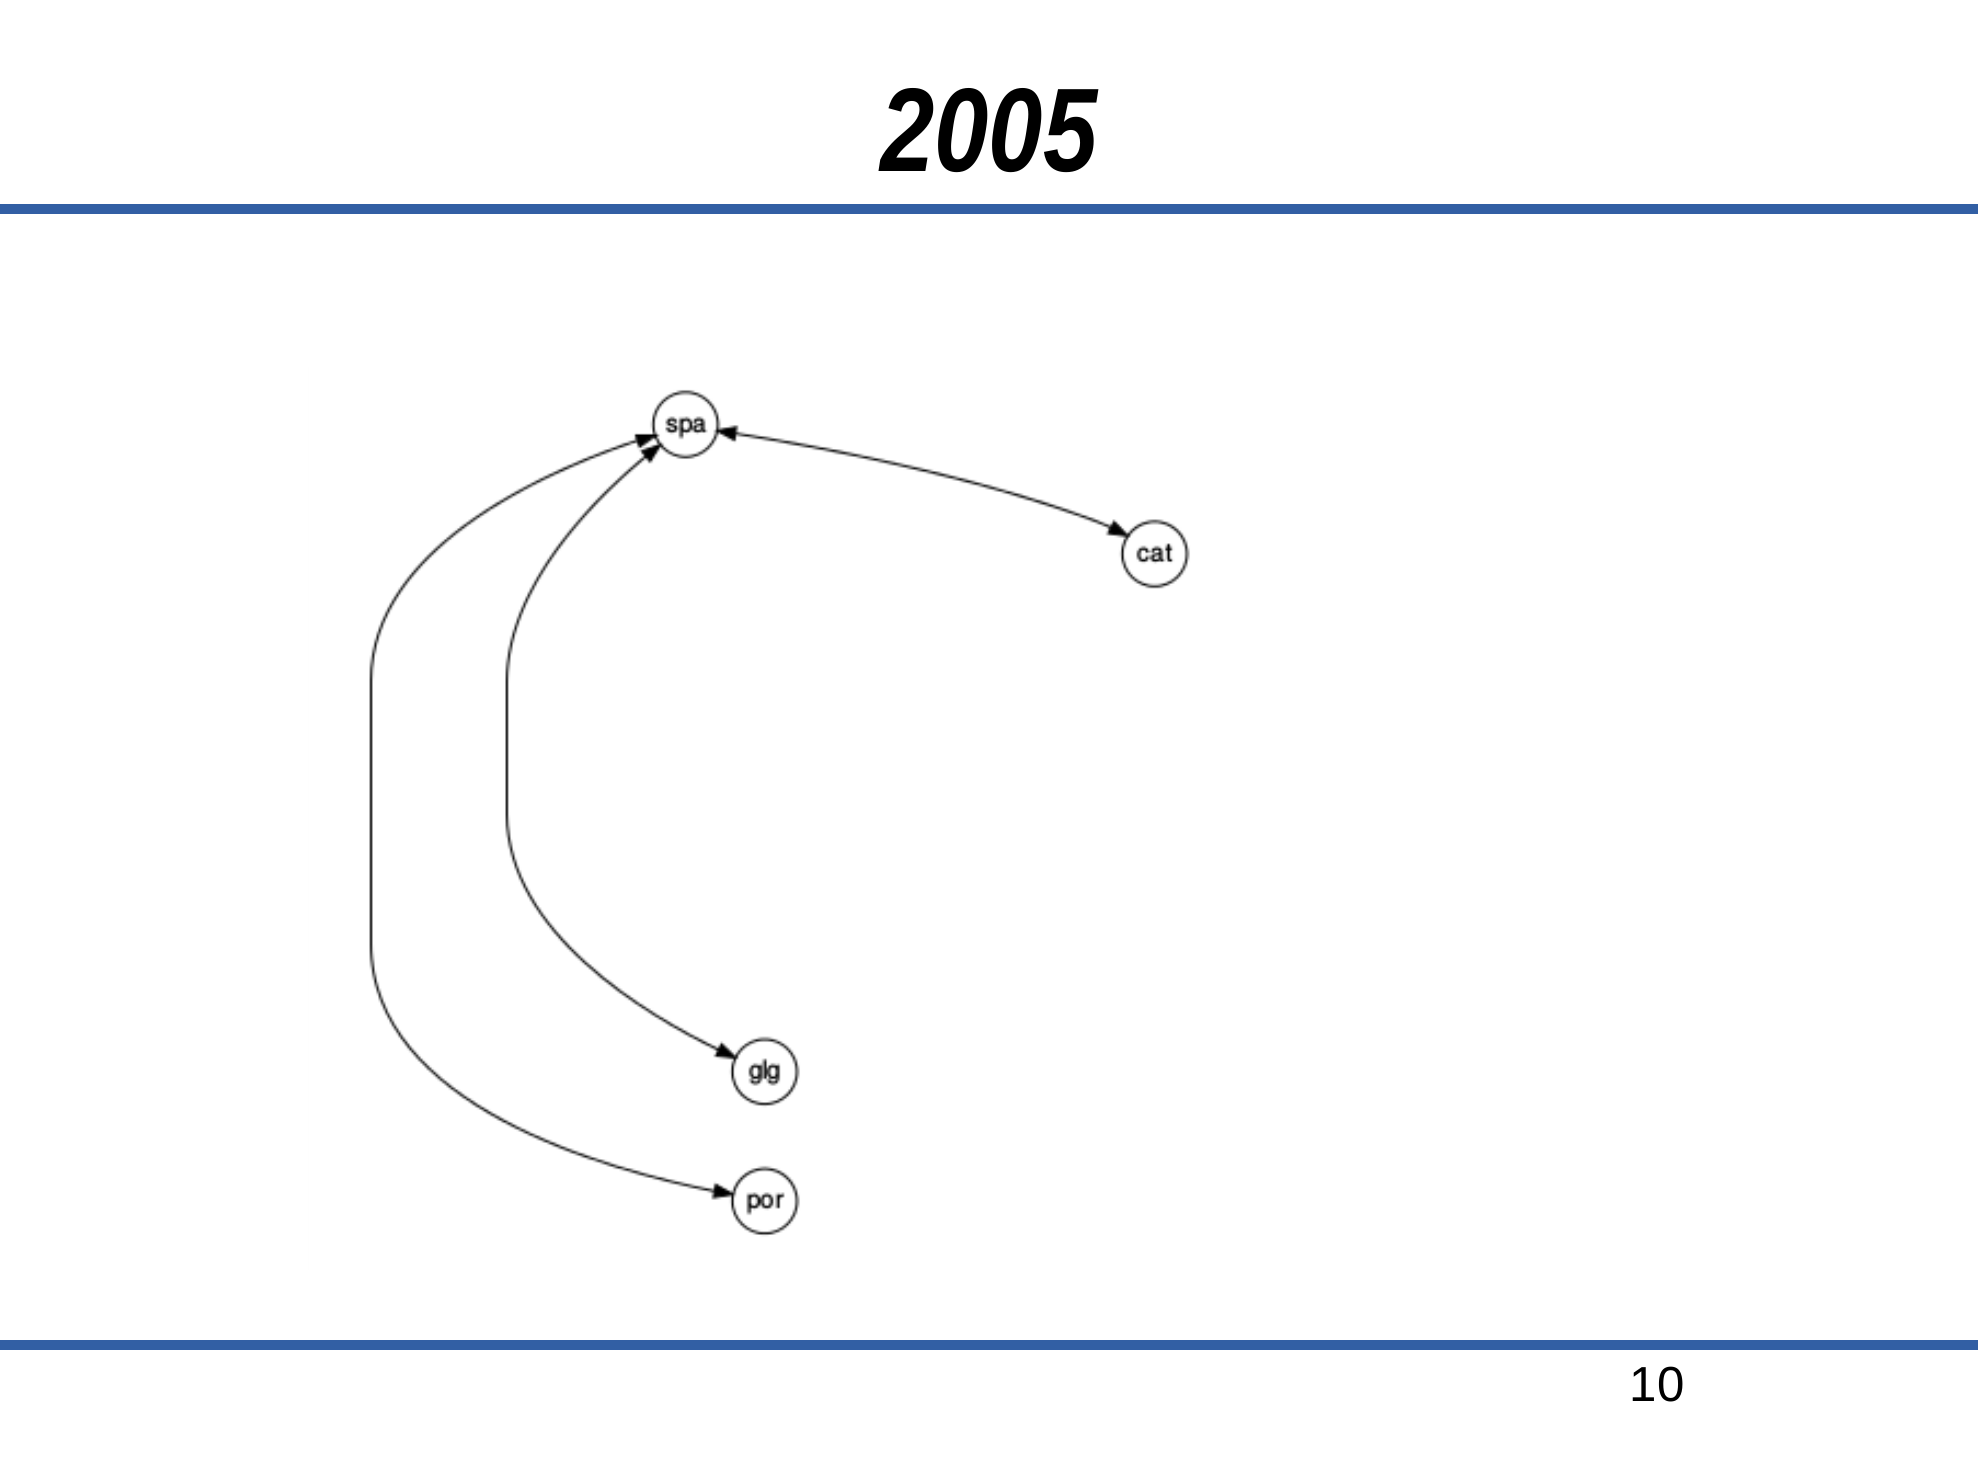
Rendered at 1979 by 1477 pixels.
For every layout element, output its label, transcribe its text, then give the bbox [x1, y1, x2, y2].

picture [307, 367, 1293, 1270]
title 2005 [0, 0, 1979, 255]
